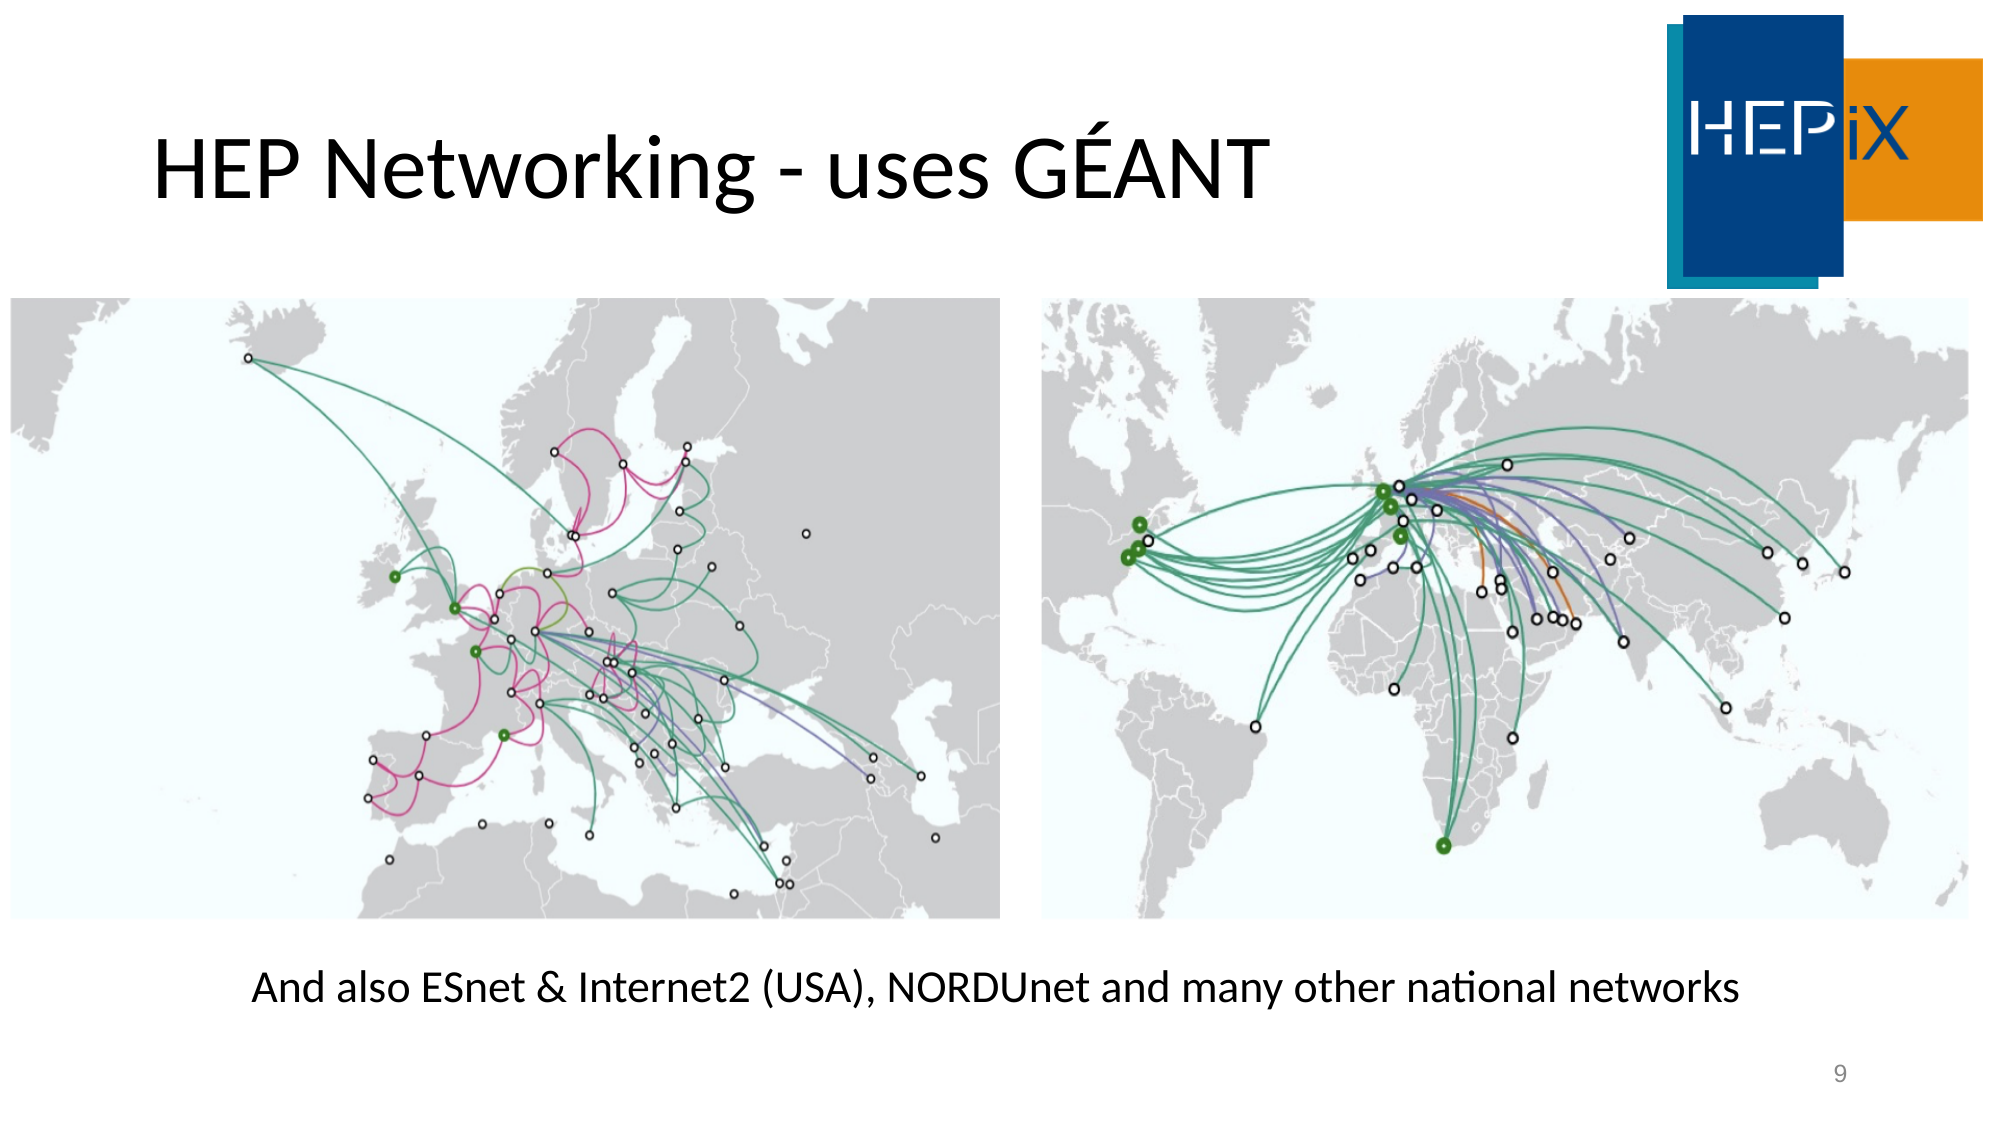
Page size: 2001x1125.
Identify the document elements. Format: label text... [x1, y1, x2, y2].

text_box And also ESnet & Internet2 (USA), NORDUnet and many other national networks [236, 941, 1782, 1027]
picture [0, 298, 2000, 921]
slide_number <number> [1412, 1042, 1863, 1103]
title HEP Networking - uses GÉANT [137, 59, 1863, 278]
picture [1667, 15, 1983, 289]
